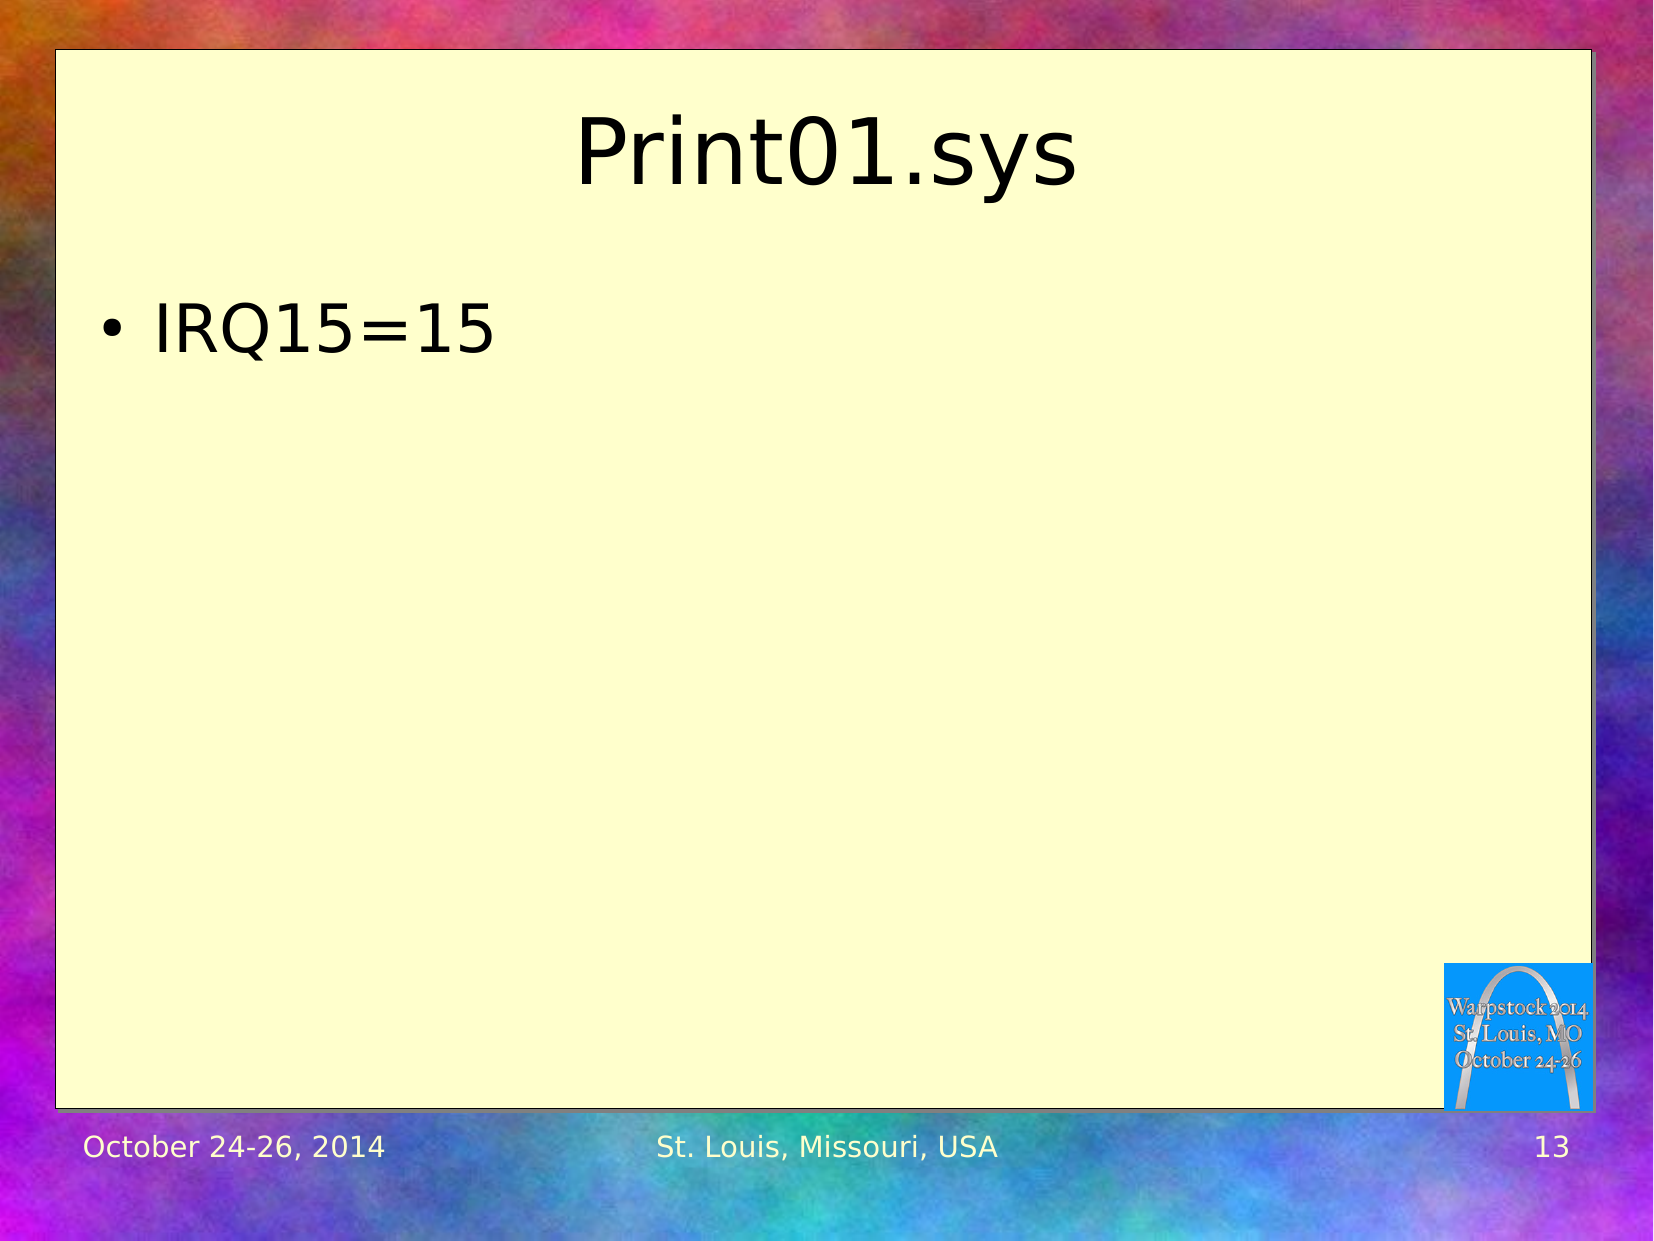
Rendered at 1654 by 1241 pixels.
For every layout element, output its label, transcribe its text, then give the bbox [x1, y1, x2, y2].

title Print01.sys [82, 49, 1571, 257]
list IRQ15=15 [82, 290, 809, 1109]
list [844, 290, 1571, 1109]
picture [0, 0, 1654, 1241]
